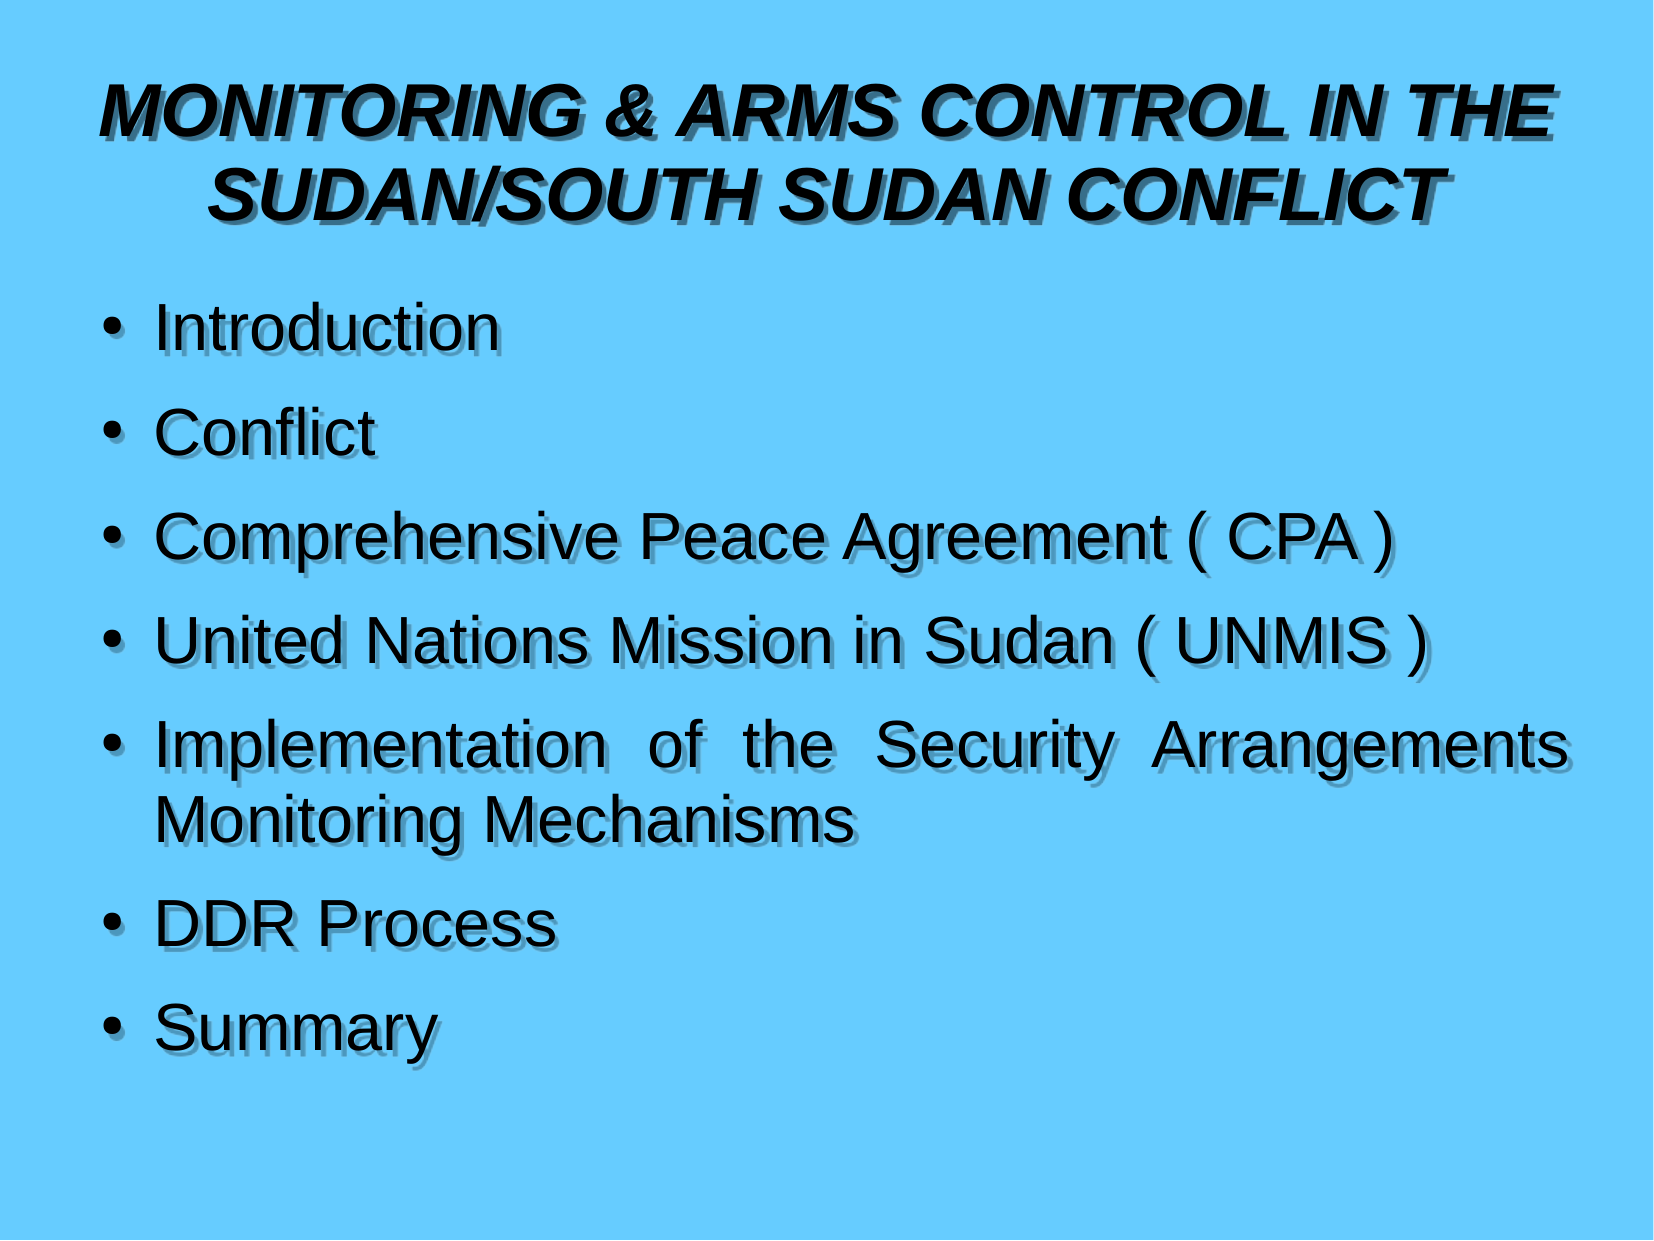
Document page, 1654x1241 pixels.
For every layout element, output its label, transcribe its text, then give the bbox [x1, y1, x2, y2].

list Introduction Conflict Comprehensive Peace Agreement ( CPA ) United Nations Mission in Sudan ( UNMIS ) Implementation of the Security Arrangements Monitoring Mechanisms DDR Process Summary [82, 290, 1571, 1109]
title MONITORING & ARMS CONTROL IN THE SUDAN/SOUTH SUDAN CONFLICT [82, 49, 1571, 257]
